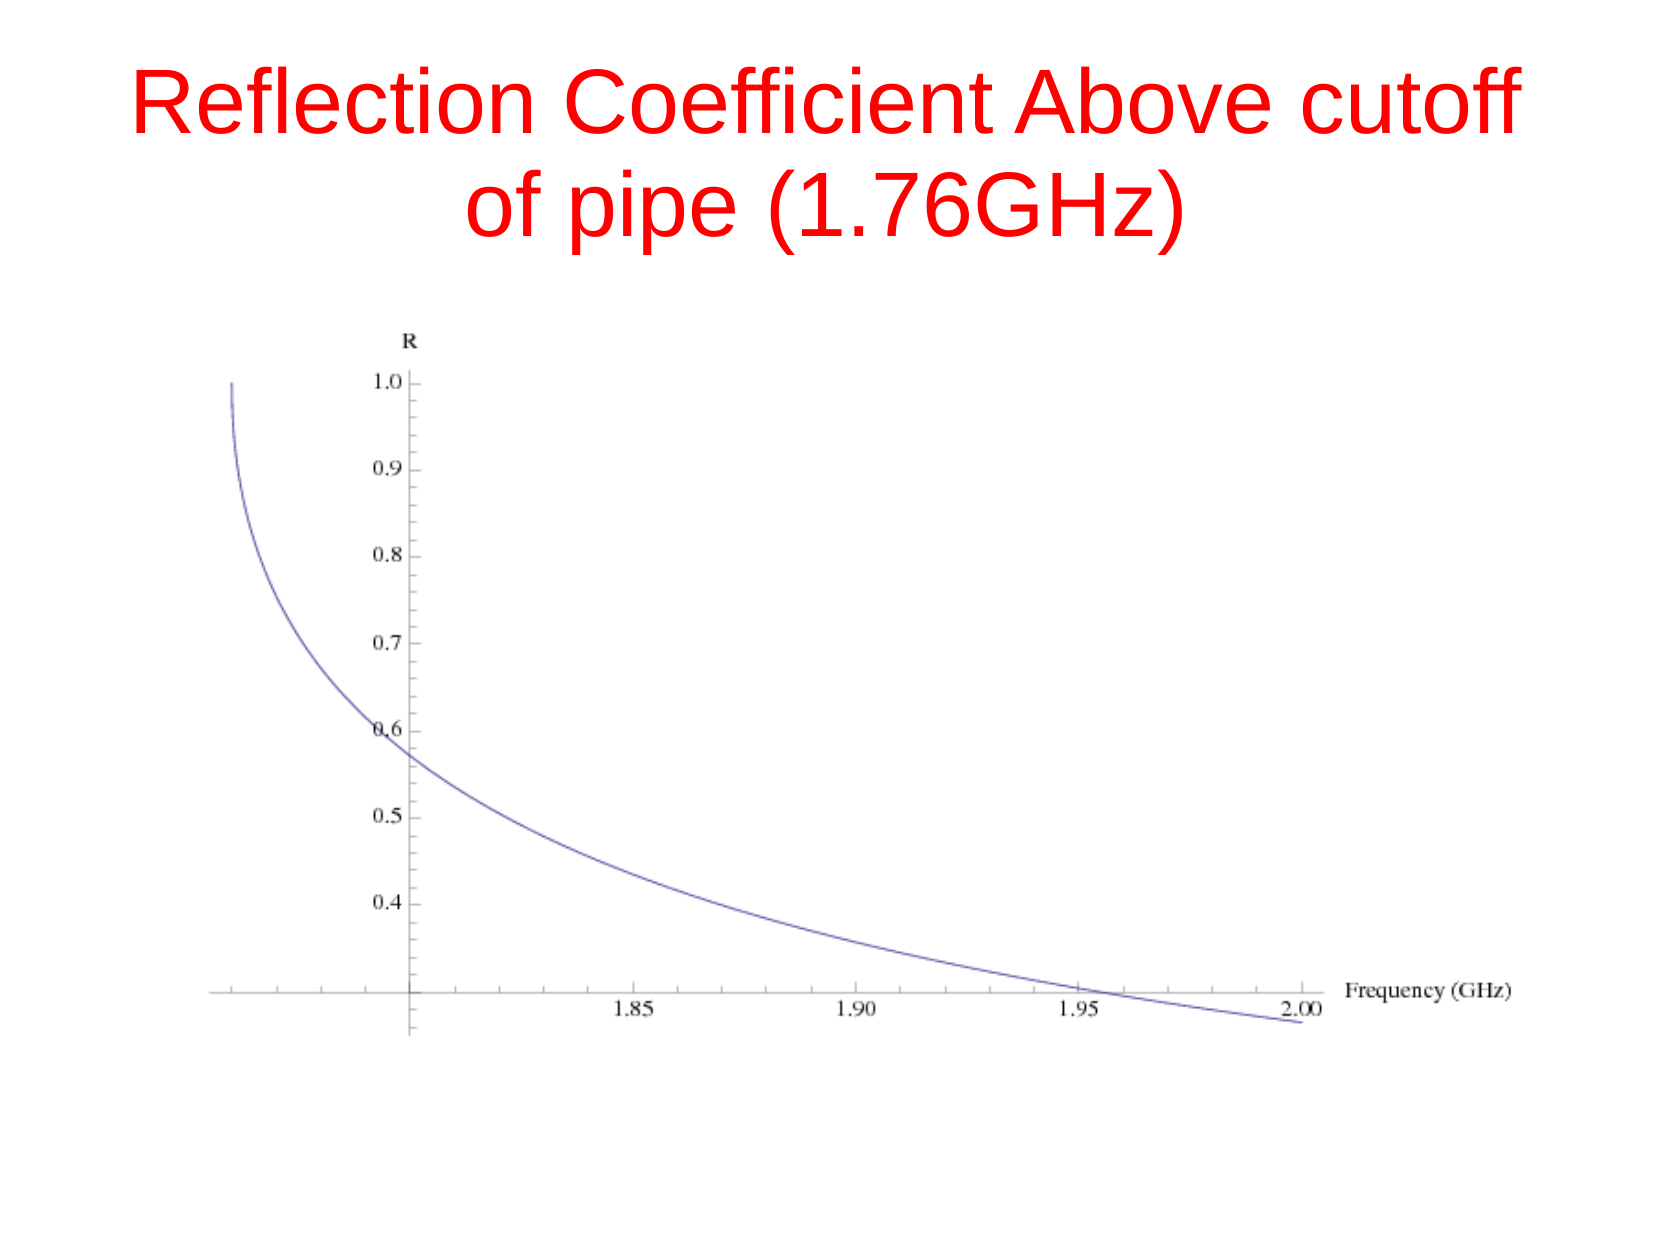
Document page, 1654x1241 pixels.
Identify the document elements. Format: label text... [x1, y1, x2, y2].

picture [93, 299, 1546, 1088]
title Reflection Coefficient Above cutoff of pipe (1.76GHz) [82, 50, 1571, 256]
